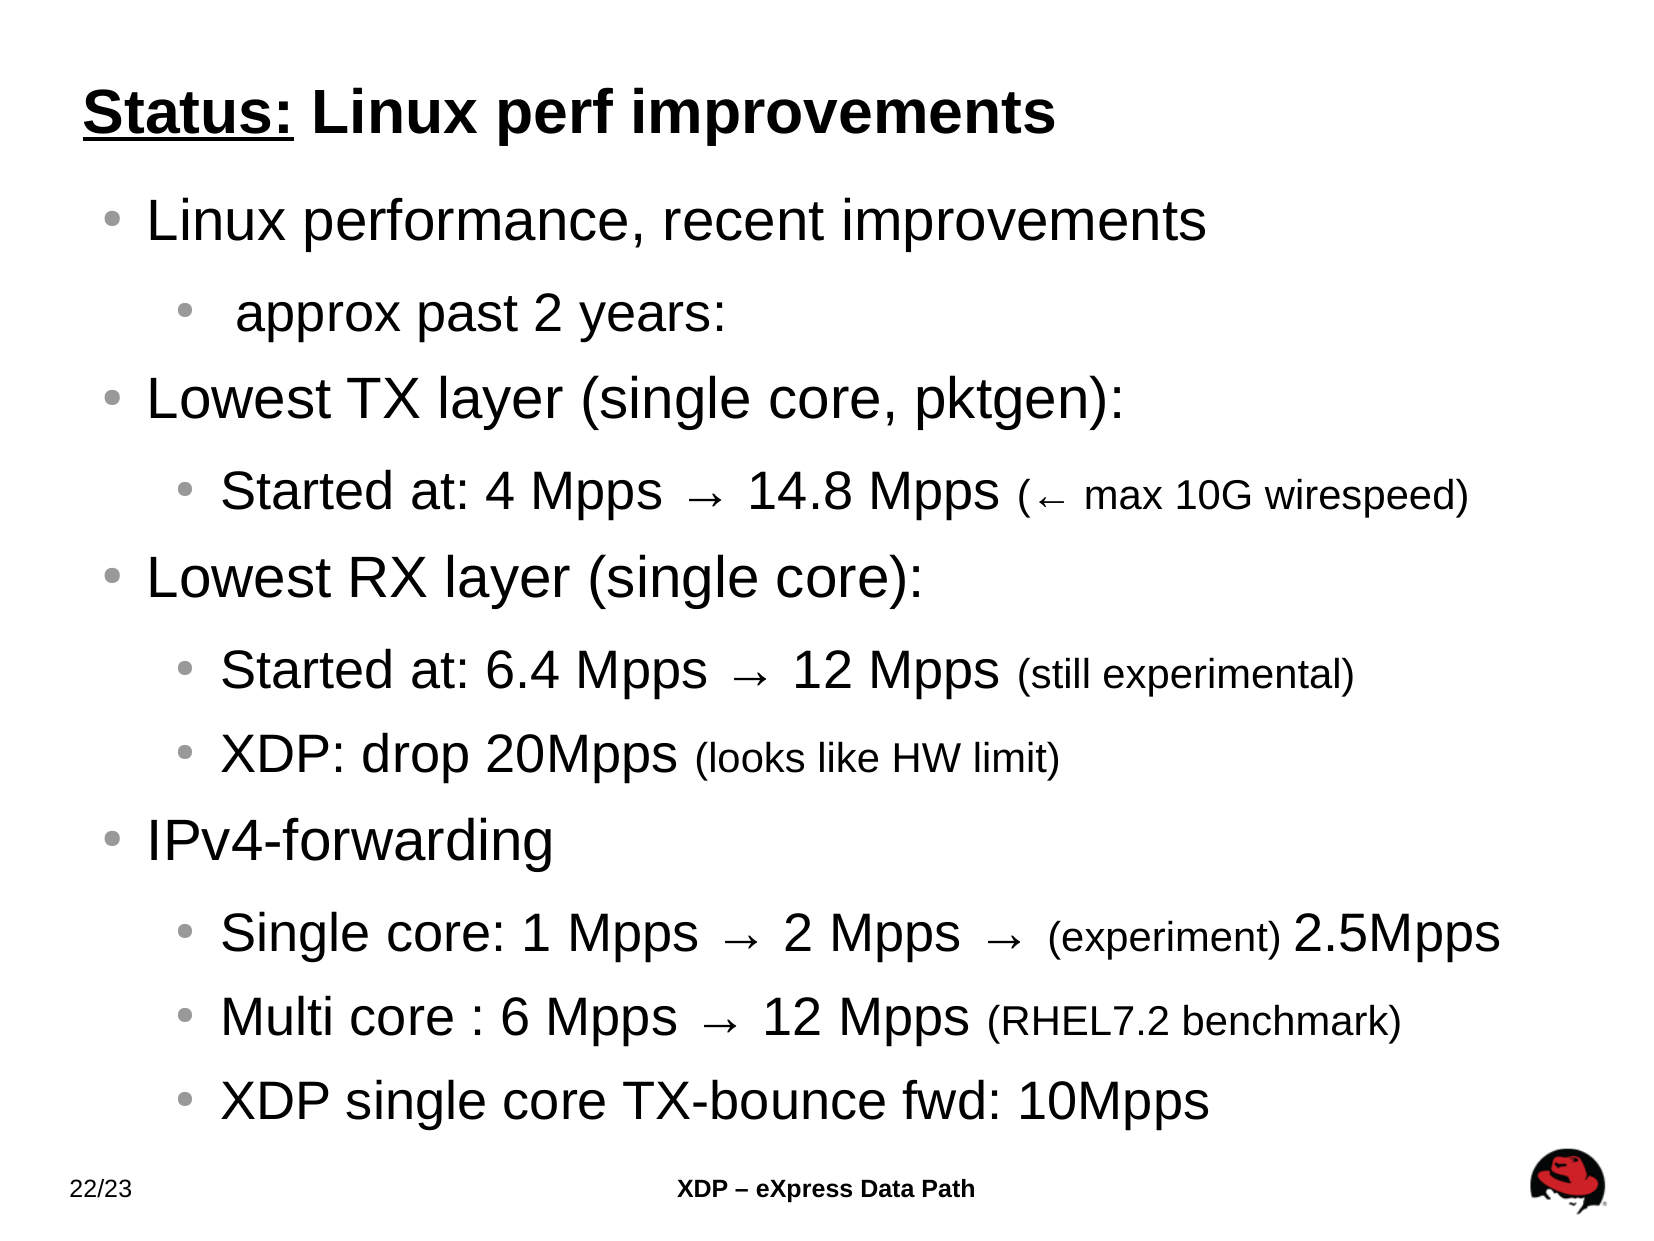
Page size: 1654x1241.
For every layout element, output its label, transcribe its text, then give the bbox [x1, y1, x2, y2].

text_box [86, 187, 1576, 987]
picture [1529, 1146, 1613, 1224]
title Status: Linux perf improvements [82, 37, 1571, 188]
list Linux performance, recent improvements approx past 2 years: Lowest TX layer (single core, pktgen): Started at: 4 Mpps → 14.8 Mpps (← max 10G wirespeed) Lowest RX layer (single core): Started at: 6.4 Mpps → 12 Mpps (still experimental) XDP: drop 20Mpps (looks like HW limit) IPv4-forwarding Single core: 1 Mpps → 2 Mpps → (experiment) 2.5Mpps Multi core : 6 Mpps → 12 Mpps (RHEL7.2 benchmark) XDP single core TX-bounce fwd: 10Mpps [86, 987, 1576, 1132]
